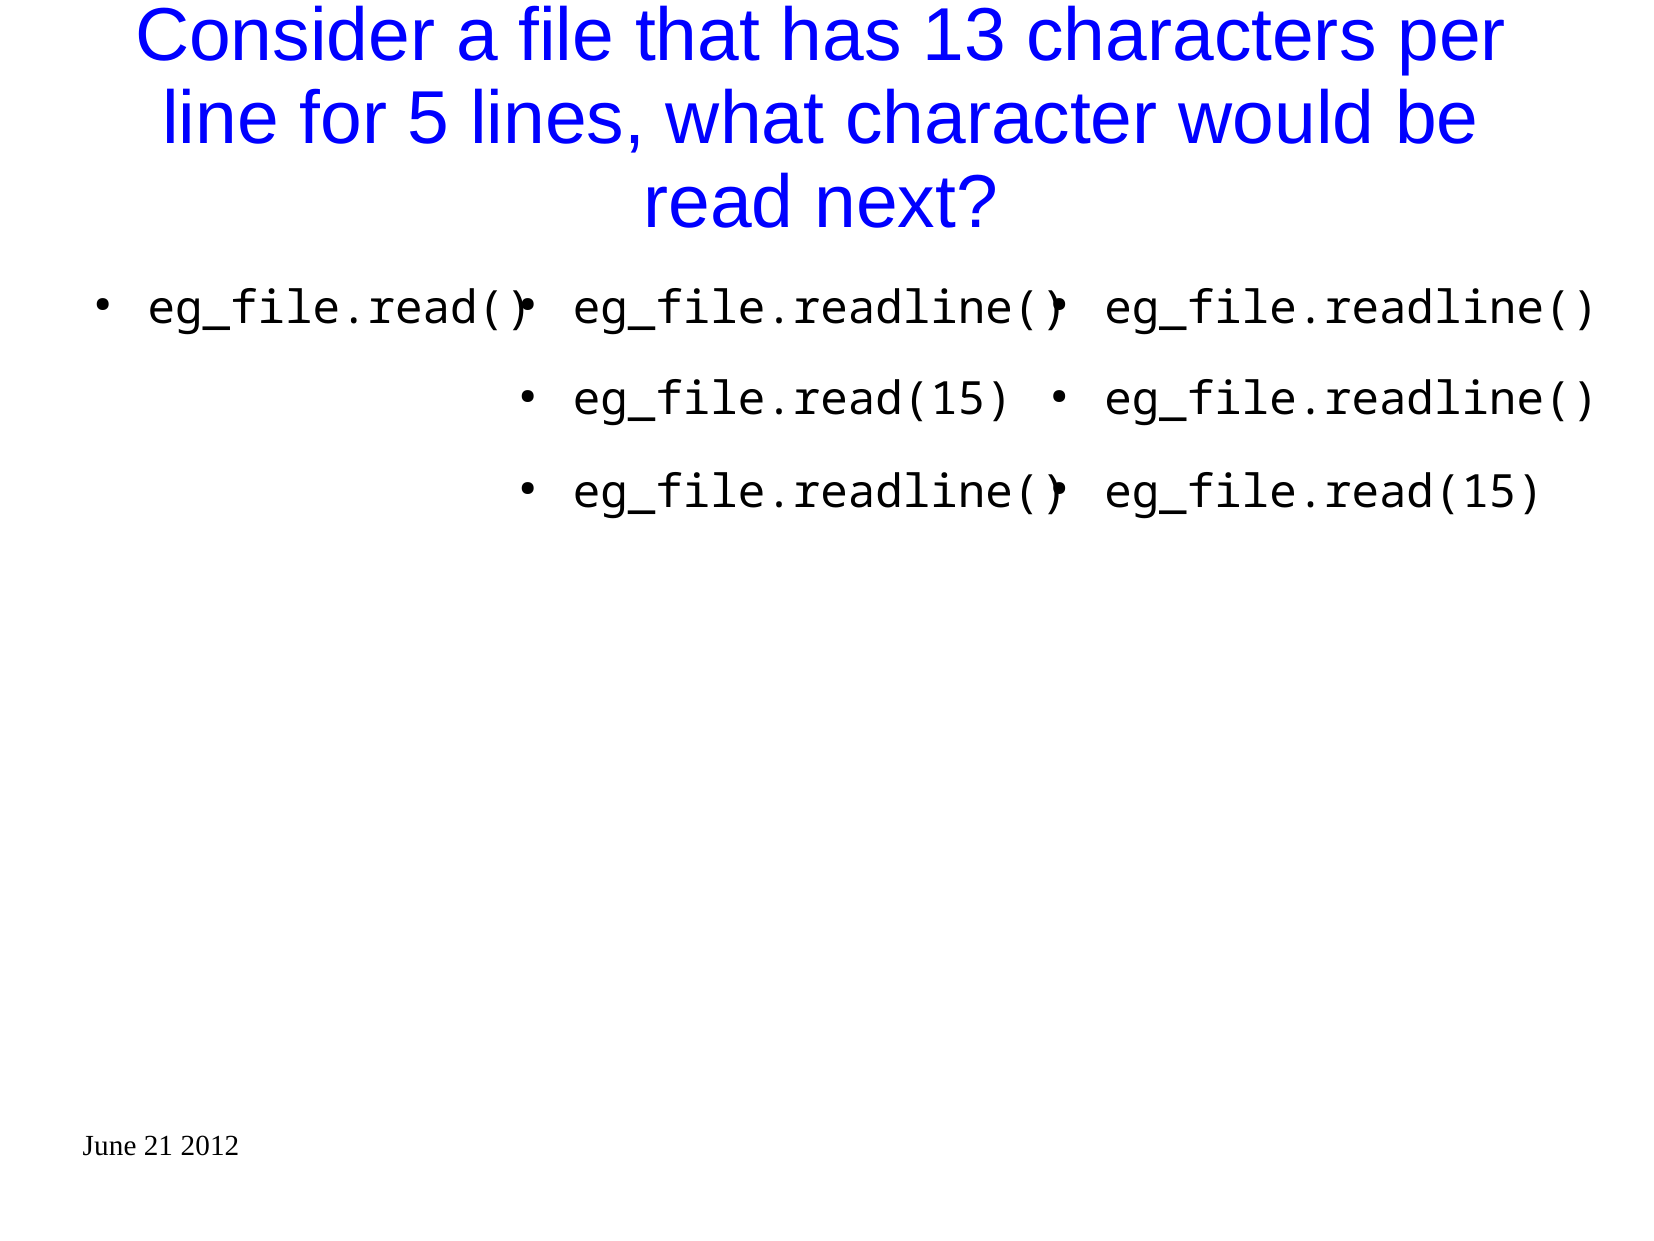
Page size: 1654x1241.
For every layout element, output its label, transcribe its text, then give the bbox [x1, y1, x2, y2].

list eg_file.read() [76, 274, 501, 665]
title Consider a file that has 13 characters per line for 5 lines, what character would be read next? [76, 0, 1565, 244]
list eg_file.readline() eg_file.read(15) eg_file.readline() [501, 274, 1033, 665]
list eg_file.readline() eg_file.readline() eg_file.read(15) [1033, 274, 1625, 665]
